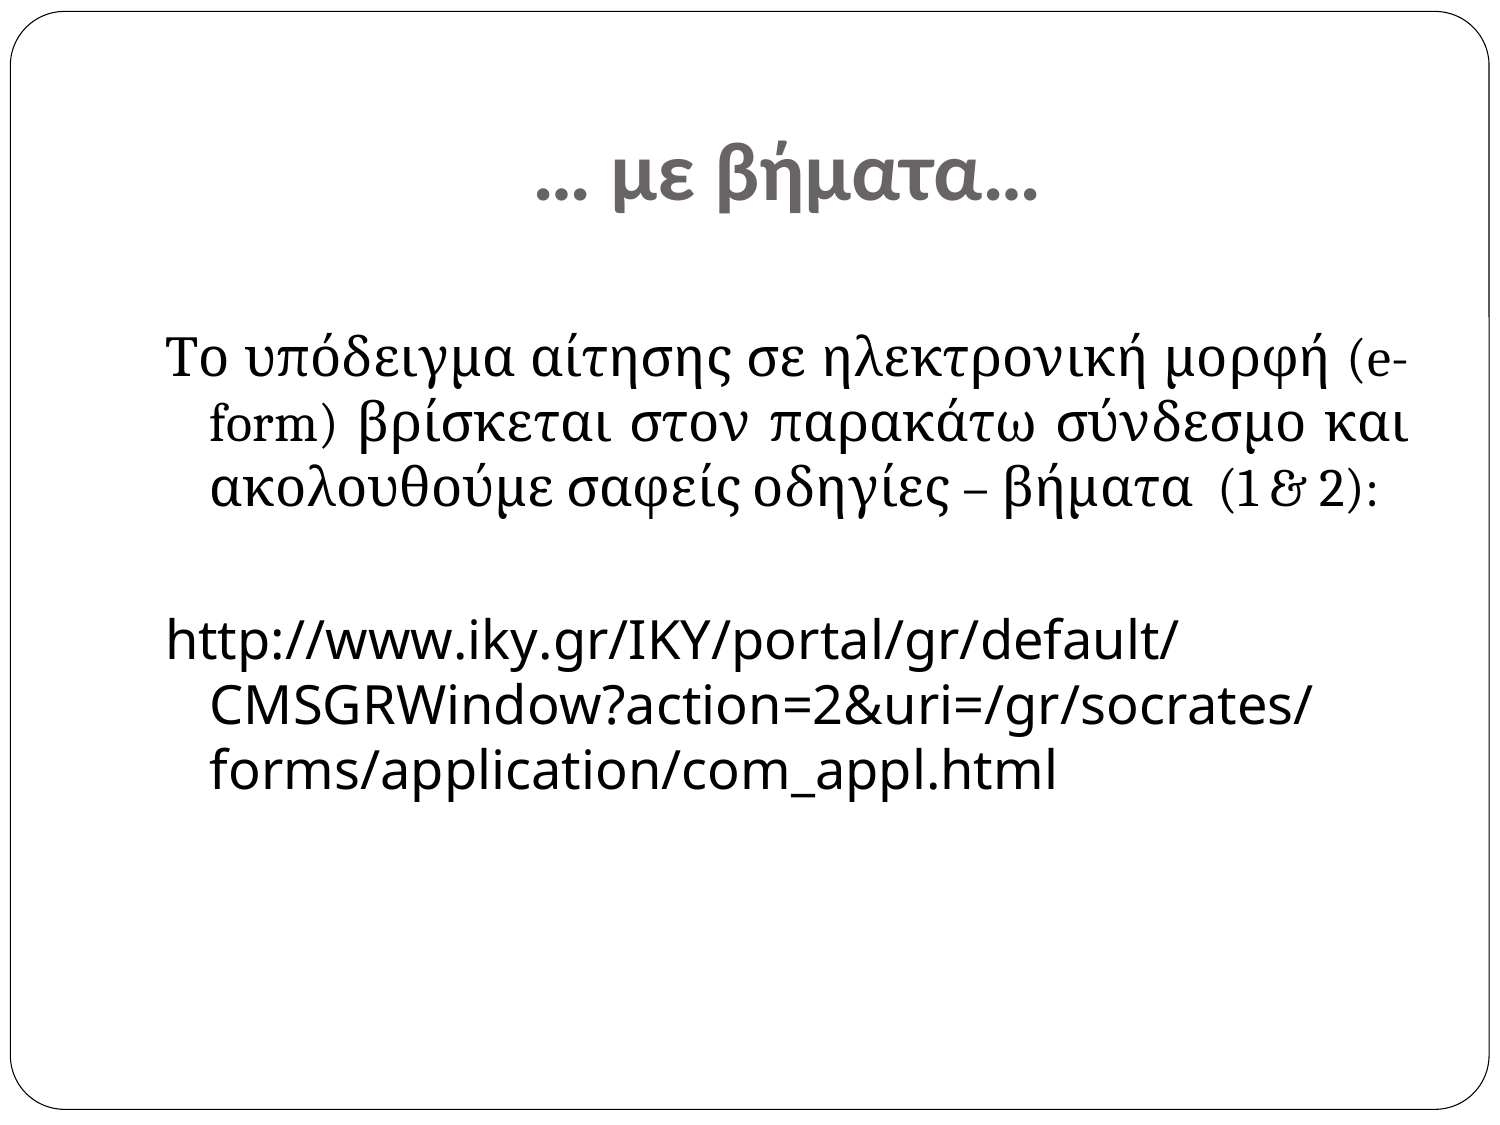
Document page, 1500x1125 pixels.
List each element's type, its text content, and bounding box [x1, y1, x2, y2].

list Το υπόδειγμα αίτησης σε ηλεκτρονική μορφή (e-form) βρίσκεται στον παρακάτω σύνδεσμο και ακολουθούμε σαφείς οδηγίες – βήματα (1 & 2): http://www.iky.gr/IKY/portal/gr/default/CMSGRWindow?action=2&uri=/gr/socrates/forms/application/com_appl.html [150, 237, 1426, 988]
title … με βήματα… [150, 44, 1426, 233]
